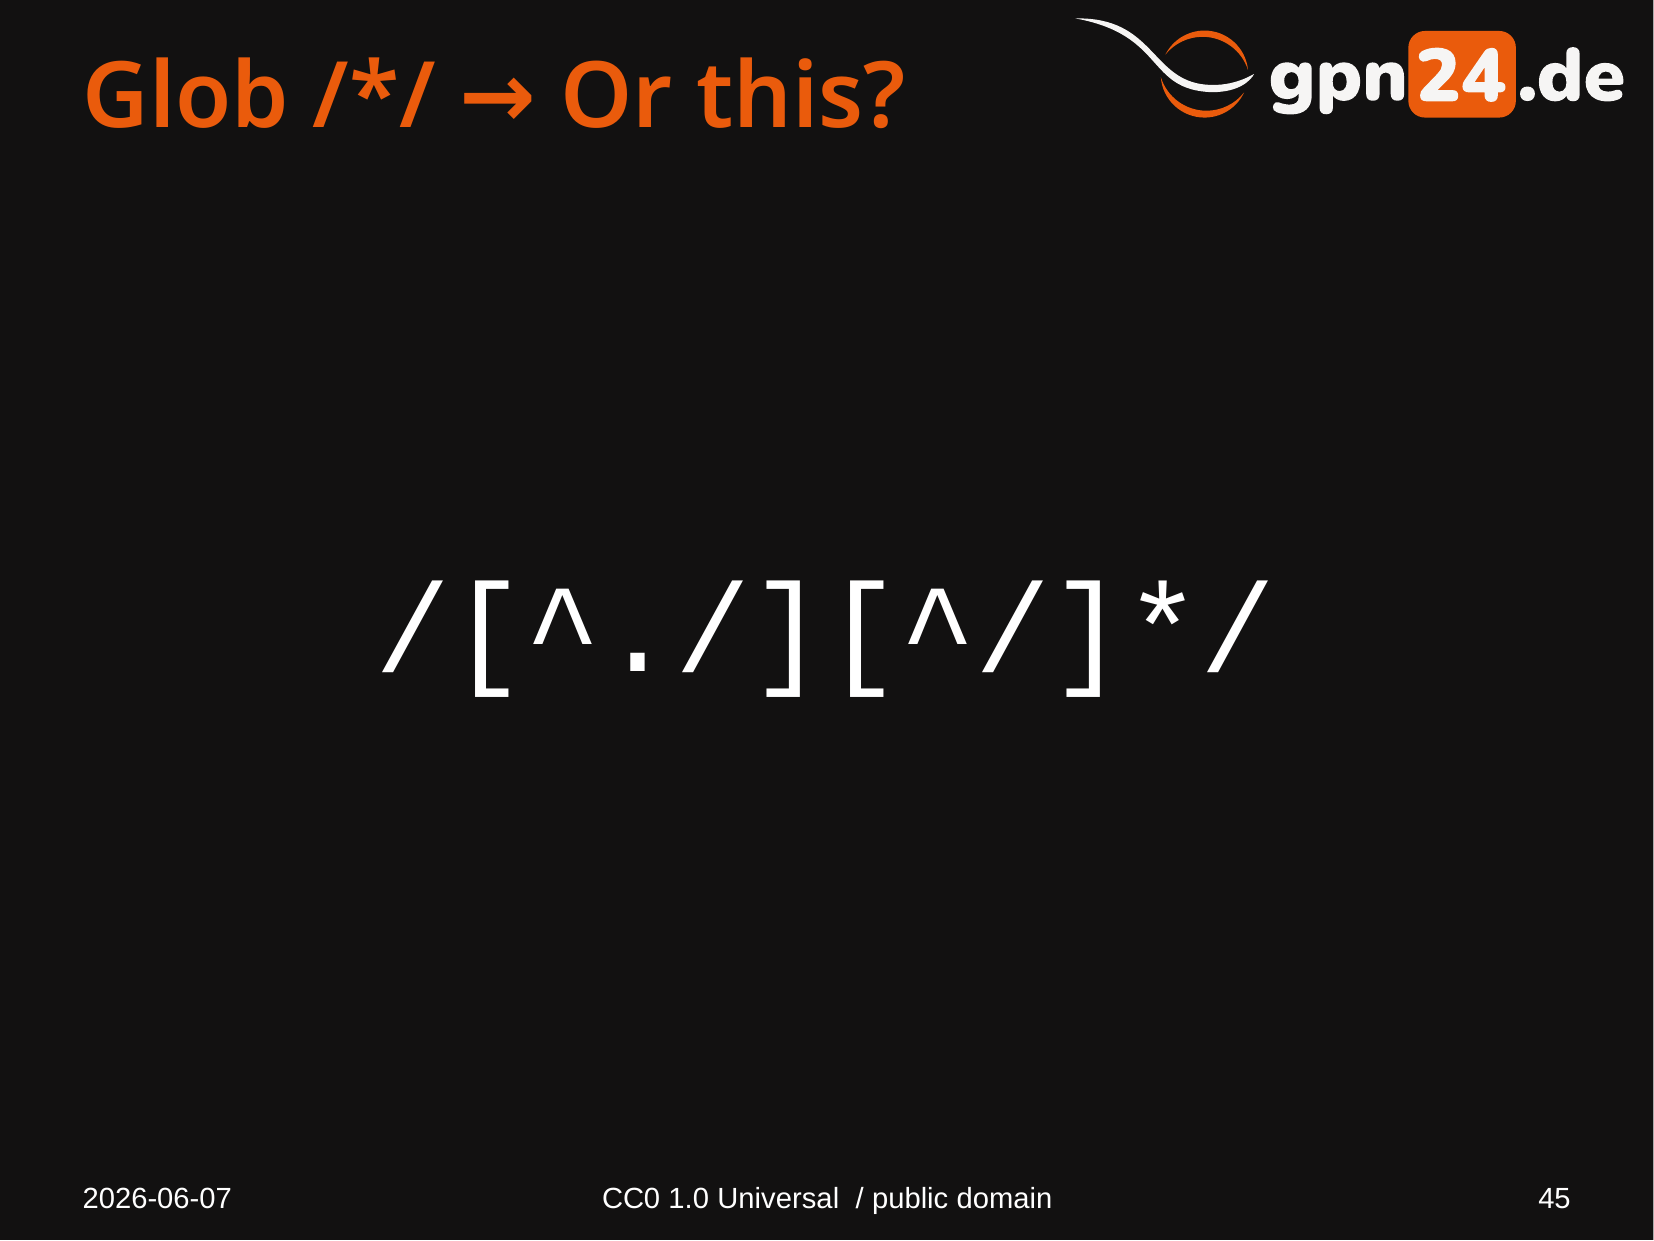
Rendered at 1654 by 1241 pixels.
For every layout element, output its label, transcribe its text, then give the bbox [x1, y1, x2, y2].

title Glob /*/ → Or this? [82, 28, 1004, 155]
list /[^./][^/]*/ [82, 206, 1571, 956]
